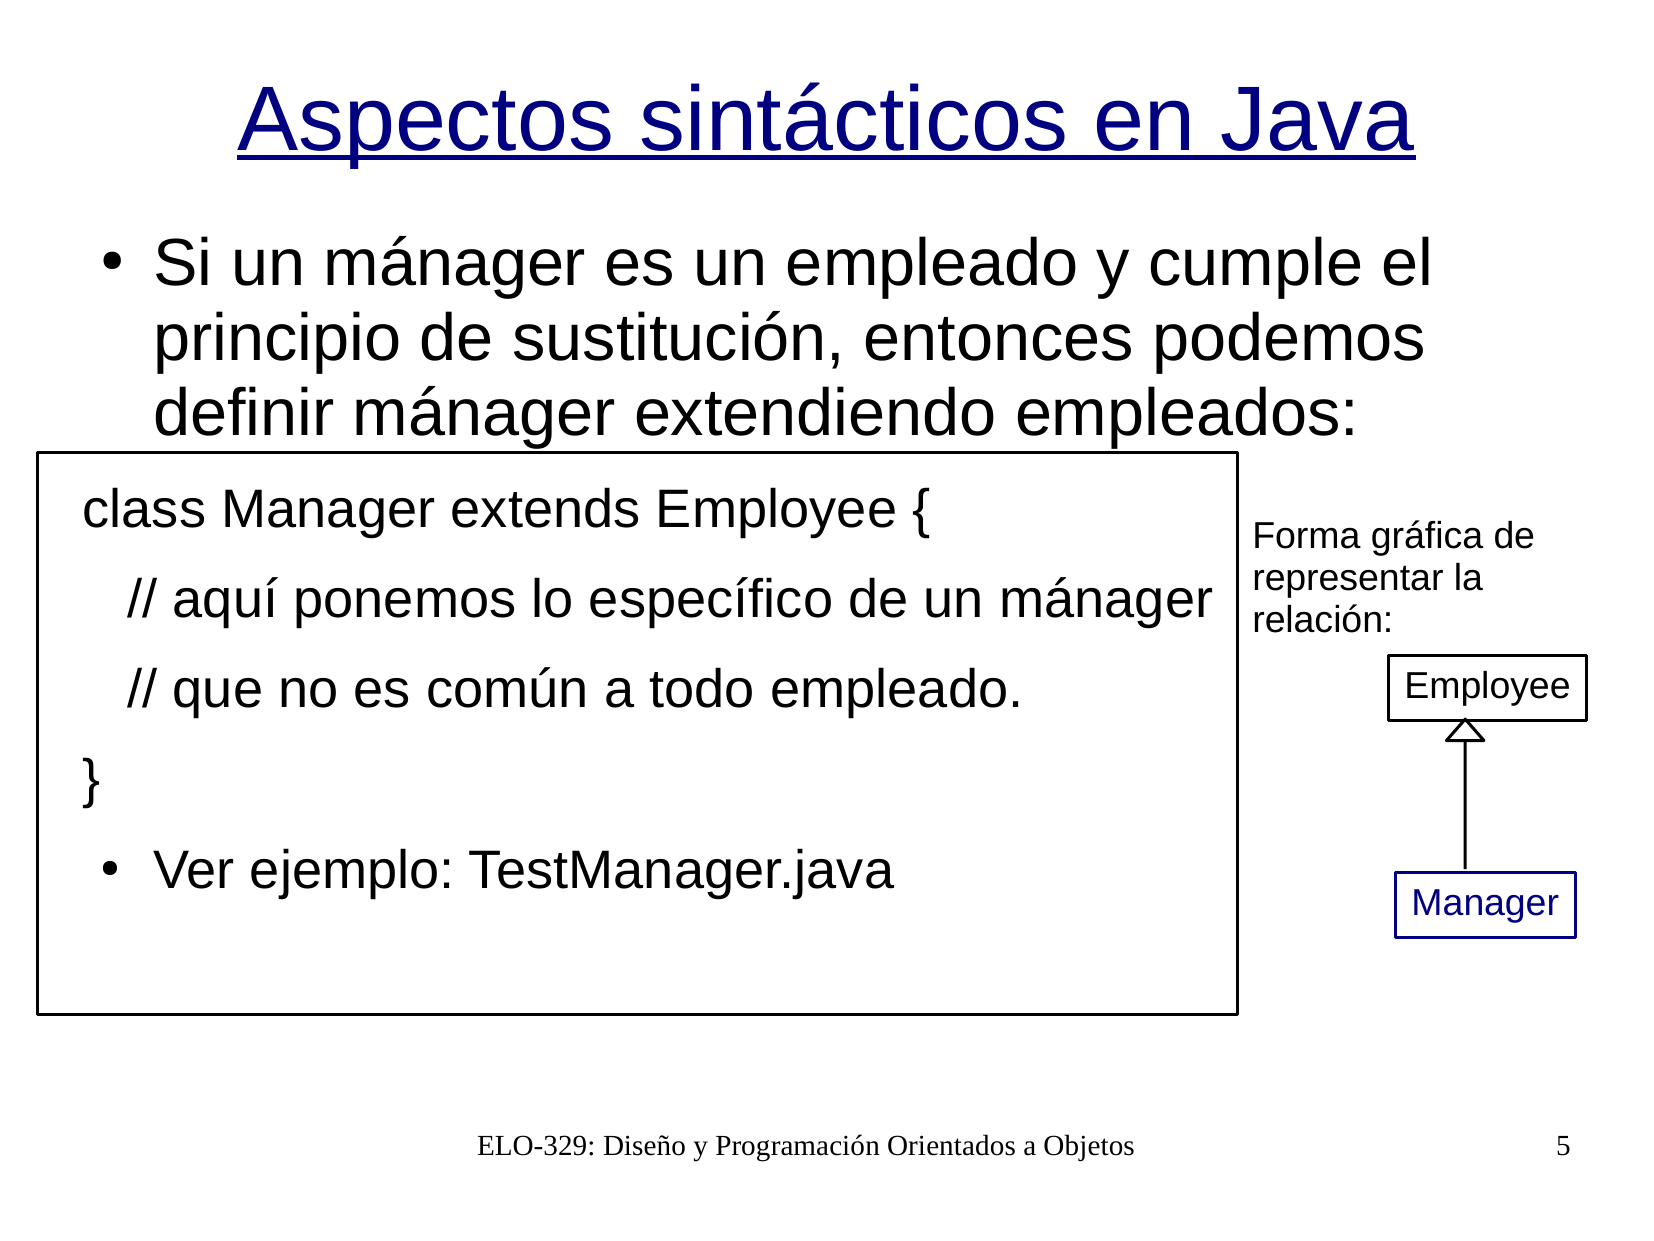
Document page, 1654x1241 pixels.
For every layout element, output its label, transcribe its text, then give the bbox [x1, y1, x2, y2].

list Si un mánager es un empleado y cumple el principio de sustitución, entonces podemos definir mánager extendiendo empleados: class Manager extends Employee { // aquí ponemos lo específico de un mánager // que no es común a todo empleado. } Ver ejemplo: TestManager.java [82, 454, 1236, 1013]
title Aspectos sintácticos en Java [82, 49, 1571, 188]
text_box Employee [1388, 655, 1587, 721]
text_box Forma gráfica de representar la relación: [1239, 507, 1576, 662]
text_box Manager [1395, 872, 1576, 938]
list Si un mánager es un empleado y cumple el principio de sustitución, entonces podemos definir mánager extendiendo empleados: class Manager extends Employee { // aquí ponemos lo específico de un mánager // que no es común a todo empleado. } Ver ejemplo: TestManager.java [82, 662, 1571, 1126]
list Si un mánager es un empleado y cumple el principio de sustitución, entonces podemos definir mánager extendiendo empleados: class Manager extends Employee { // aquí ponemos lo específico de un mánager // que no es común a todo empleado. } Ver ejemplo: TestManager.java [82, 225, 1571, 507]
